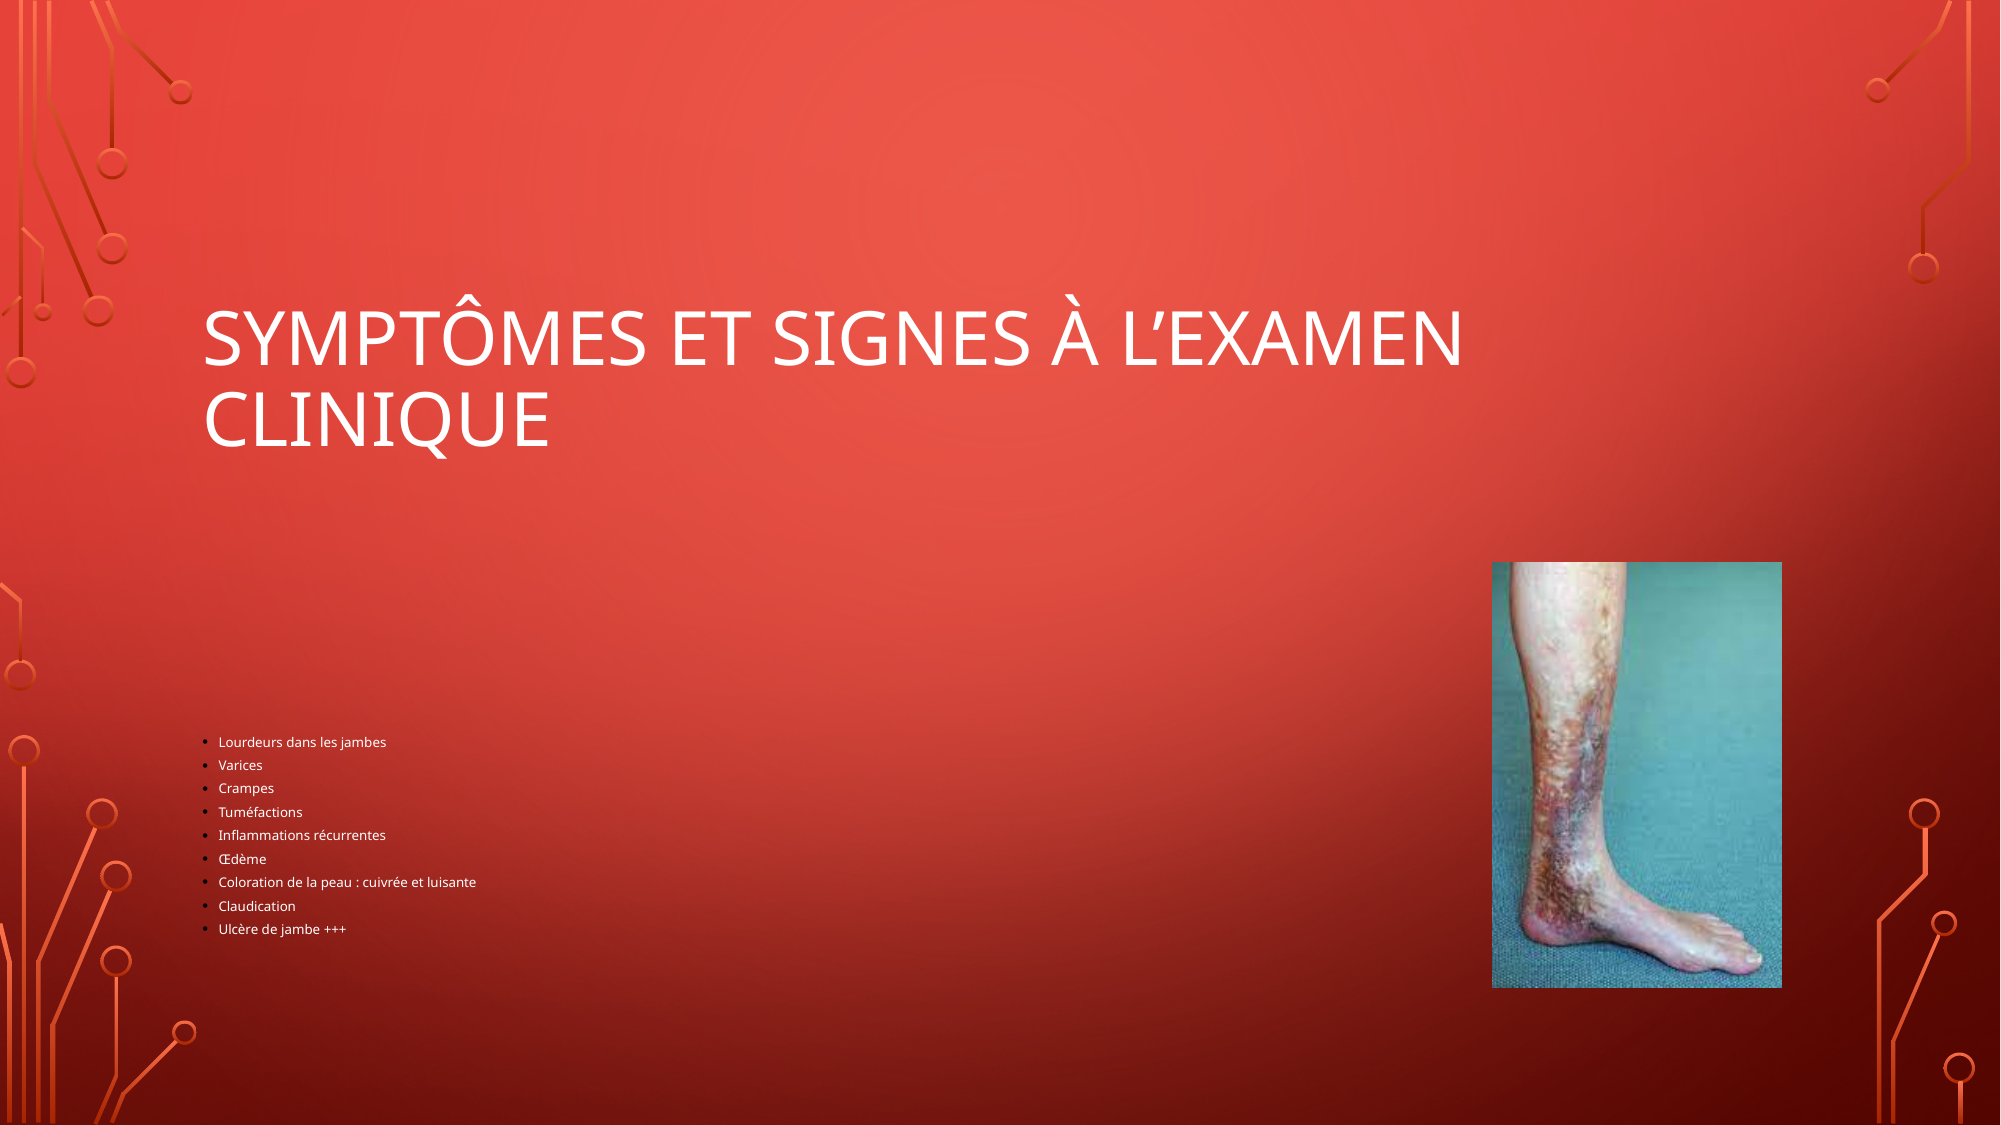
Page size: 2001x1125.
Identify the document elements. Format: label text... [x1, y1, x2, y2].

picture [1492, 562, 1782, 988]
list Lourdeurs dans les jambes Varices Crampes Tuméfactions Inflammations récurrentes Œdème Coloration de la peau : cuivrée et luisante Claudication Ulcère de jambe +++ [187, 244, 1812, 1002]
title Symptômes et signes à l’examen clinique [187, 99, 1813, 260]
